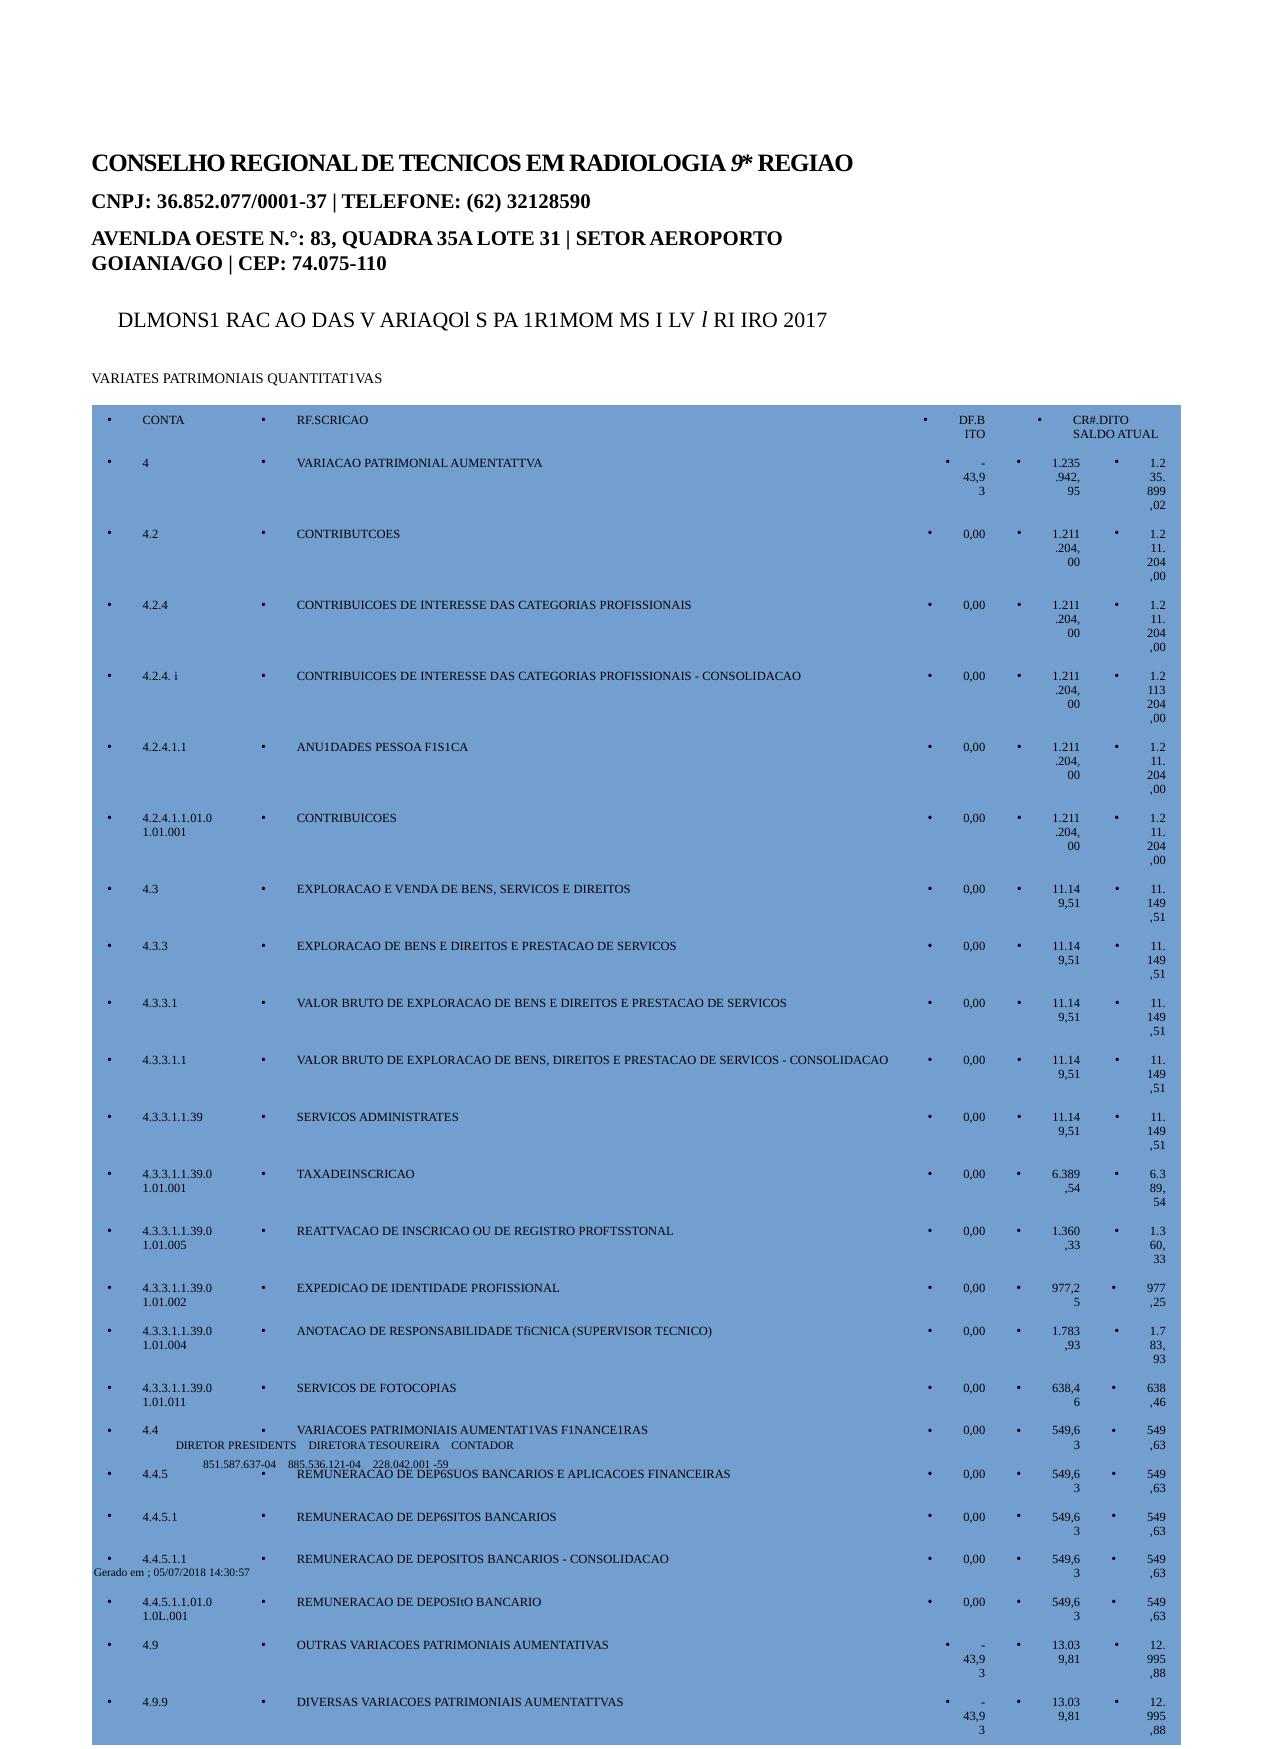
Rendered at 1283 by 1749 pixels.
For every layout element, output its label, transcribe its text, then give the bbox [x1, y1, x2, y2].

table_cell 977,25 [1095, 1274, 1181, 1317]
table_cell REMUNERACAO DE DEP6SUOS BANCARIOS E APLICACOES FINANCEIRAS [230, 1467, 908, 1502]
table_cell 549,63 [1095, 1588, 1181, 1631]
table_cell EXPEDICAO DE IDENTIDADE PROFISSIONAL [230, 1274, 908, 1317]
table_cell 1.211.204,00 [1095, 733, 1181, 804]
table_cell 13.039,81 [1000, 1688, 1095, 1745]
table_cell VARIACAO PATRIMONIAL AUMENTATTVA [230, 448, 908, 519]
table_cell 549,63 [1095, 1545, 1181, 1588]
table_cell 0,00 [908, 1274, 1000, 1317]
table_cell SERVICOS ADMINISTRATES [230, 1103, 908, 1160]
table_cell OUTRAS VARIACOES PATRIMONIAIS AUMENTATIVAS [230, 1631, 908, 1688]
table_cell 4.3.3.1.1.39.01.01.001 [92, 1160, 230, 1217]
table_header CR#.DITO SALDO ATUAL [1000, 405, 1181, 448]
table_cell 11.149,51 [1095, 1046, 1181, 1103]
table_cell 0,00 [908, 662, 1000, 733]
table_cell REATTVACAO DE INSCRICAO OU DE REGISTRO PROFTSSTONAL [230, 1217, 908, 1274]
table_cell 1.211.204,00 [1095, 590, 1181, 662]
table_cell 11.149,51 [1000, 875, 1095, 932]
table_cell 0,00 [908, 1502, 1000, 1545]
table_cell CONTRIBUICOES [230, 804, 908, 875]
table_cell 549,63 [1000, 1588, 1095, 1631]
table_cell 13.039,81 [1000, 1631, 1095, 1688]
table_cell 0,00 [908, 989, 1000, 1046]
table_cell 0,00 [908, 733, 1000, 804]
table_cell 4.2.4.1.1 [92, 733, 230, 804]
table_cell VALOR BRUTO DE EXPLORACAO DE BENS E DIREITOS E PRESTACAO DE SERVICOS [230, 989, 908, 1046]
table_cell -43,93 [908, 448, 1000, 519]
table_cell 0,00 [908, 1103, 1000, 1160]
table_header CONTA [92, 405, 230, 448]
table_cell TAXADEINSCRICAO [230, 1160, 908, 1217]
table_cell 549,63 [1095, 1416, 1181, 1459]
table_cell 11.149,51 [1000, 989, 1095, 1046]
table_cell 4.3.3.1.1.39.01.01.005 [92, 1217, 230, 1274]
table_cell 4.3.3.1.1.39 [92, 1103, 230, 1160]
table_cell 1.235.899,02 [1095, 448, 1181, 519]
table_cell SERVICOS DE FOTOCOPIAS [230, 1374, 908, 1416]
table_cell 1.360,33 [1000, 1217, 1095, 1274]
table_cell 4.3.3.1.1 [92, 1046, 230, 1103]
table_cell 638,46 [1095, 1374, 1181, 1416]
table_cell 4.3.3 [92, 932, 230, 989]
table_cell DIVERSAS VARIACOES PATRIMONIAIS AUMENTATTVAS [230, 1688, 908, 1745]
table_cell 12.995,88 [1095, 1688, 1181, 1745]
table_cell 4.3.3.1.1.39.01.01.011 [92, 1374, 230, 1416]
table_cell 1.211.204,00 [1095, 804, 1181, 875]
table_cell 0,00 [908, 932, 1000, 989]
table_cell 0,00 [908, 1545, 1000, 1588]
table_cell 0,00 [908, 1160, 1000, 1217]
table_cell 1.360,33 [1095, 1217, 1181, 1274]
table_cell 4.3.3.1.1.39.01.01.004 [92, 1317, 230, 1374]
table_cell 4.4.5.1.1.01.01.0L.001 [92, 1588, 230, 1631]
table_cell 0,00 [908, 1467, 1000, 1502]
table_cell -43,93 [908, 1688, 1000, 1745]
table_cell 638,46 [1000, 1374, 1095, 1416]
table_cell REMUNERACAO DE DEPOSItO BANCARIO [230, 1588, 908, 1631]
table_cell 1.2113204,00 [1095, 662, 1181, 733]
table_cell 0,00 [908, 1588, 1000, 1631]
table_cell 12.995,88 [1095, 1631, 1181, 1688]
table_cell EXPLORACAO E VENDA DE BENS, SERVICOS E DIREITOS [230, 875, 908, 932]
table_cell 0,00 [908, 519, 1000, 590]
table_cell 549,63 [1000, 1416, 1095, 1459]
table_cell 4.9.9 [92, 1688, 230, 1745]
table_cell 4.3.3.1 [92, 989, 230, 1046]
table_cell 11.149,51 [1095, 989, 1181, 1046]
table_cell 4.2.4. i [92, 662, 230, 733]
table_cell 4.4.5 [92, 1459, 230, 1502]
table_cell -43,93 [908, 1631, 1000, 1688]
table_cell REMUNERACAO DE DEP6SITOS BANCARIOS [230, 1502, 908, 1545]
table_cell 0,00 [908, 590, 1000, 662]
table_cell 0,00 [908, 804, 1000, 875]
table_cell 1.211.204,00 [1000, 662, 1095, 733]
table_cell ANU1DADES PESSOA F1S1CA [230, 733, 908, 804]
table_cell 1.235.942,95 [1000, 448, 1095, 519]
table_cell 1.211.204,00 [1095, 519, 1181, 590]
table_cell 4.4.5.1 [92, 1502, 230, 1545]
text_box DIRETOR PRESIDENTS DIRETORA TESOUREIRA CONTADOR 851.587.637-04 885.536.121-04 228.042.001 -59 [176, 1433, 1075, 1467]
table_cell REMUNERACAO de depOsitos bancArios - CONSOLIDACAO [230, 1545, 908, 1588]
table_cell EXPLORACAO DE BENS E DIREITOS E PRESTACAO DE SERVICOS [230, 932, 908, 989]
table_header rf.scricao [230, 405, 908, 448]
table_cell 0,00 [908, 1416, 1000, 1433]
table_cell 4.3 [92, 875, 230, 932]
text_box CONSELHO REGIONAL DE TECNICOS EM RADIOLOGIA 9* REGIAO CNPJ: 36.852.077/0001-37 | TELEFONE: (62) 32128590 AVENLDA OESTE N.°: 83, QUADRA 35A LOTE 31 | SETOR AEROPORTO GOIANIA/GO | CEP: 74.075-110 DLMONS1 RAC AO DAS V ARIAQOl S PA 1R1MOM MS I LV l RI IRO 2017 [91, 140, 1009, 351]
table_cell 11.149,51 [1095, 875, 1181, 932]
table_cell VARIACOES PATRIMONIAIS AUMENTAT1VAS F1NANCE1RAS [230, 1416, 908, 1433]
table_cell 1.211.204,00 [1000, 519, 1095, 590]
table_cell 1.211.204,00 [1000, 733, 1095, 804]
table_cell 4.3.3.1.1.39.01.01.002 [92, 1274, 230, 1317]
table_cell 0,00 [908, 875, 1000, 932]
table_cell 11.149,51 [1000, 932, 1095, 989]
table_cell 549,63 [1095, 1459, 1181, 1502]
table_cell 11.149,51 [1095, 932, 1181, 989]
table_cell 11.149,51 [1000, 1103, 1095, 1160]
table_cell 1.211.204,00 [1000, 590, 1095, 662]
table_cell 549,63 [1095, 1502, 1181, 1545]
table_cell 549,63 [1000, 1545, 1095, 1588]
table_cell CONTRIBUTCOES [230, 519, 908, 590]
table_cell 4.2 [92, 519, 230, 590]
table_cell CONTRIBUICOES DE INTERESSE DAS CATEGORIAS PROFISSIONAIS - CONSOLIDACAO [230, 662, 908, 733]
table_cell 0,00 [908, 1374, 1000, 1416]
text_box VARIATES PATRIMONIAIS QUANTITAT1VAS [91, 369, 422, 391]
table_cell 6.389,54 [1095, 1160, 1181, 1217]
table_cell 0,00 [908, 1317, 1000, 1374]
table_cell 4.9 [92, 1631, 230, 1688]
table_cell 4.2.4.1.1.01.01.01.001 [92, 804, 230, 875]
text_box Gerado em ; 05/07/2018 14:30:57 [94, 1564, 254, 1579]
table_cell VALOR BRUTO DE EXPLORACAO DE BENS, DIREITOS E PRESTACAO DE SERVICOS - CONSOLIDACAO [230, 1046, 908, 1103]
table_cell 4.4.5.1.1 [92, 1545, 230, 1588]
table_cell 977,25 [1000, 1274, 1095, 1317]
table_cell 4.4 [92, 1416, 230, 1459]
table_cell 1.211.204,00 [1000, 804, 1095, 875]
table_cell 1.783,93 [1095, 1317, 1181, 1374]
table_cell 1.783,93 [1000, 1317, 1095, 1374]
table_cell 0,00 [908, 1217, 1000, 1274]
table_cell 11.149,51 [1000, 1046, 1095, 1103]
table_cell 0,00 [908, 1046, 1000, 1103]
table_cell 549,63 [1000, 1459, 1095, 1502]
table_header DF.BITO [908, 405, 1000, 448]
table_cell 4.2.4 [92, 590, 230, 662]
table_cell CONTRIBUICOES DE INTERESSE DAS CATEGORIAS PROFISSIONAIS [230, 590, 908, 662]
table_cell 4 [92, 448, 230, 519]
table_cell 6.389,54 [1000, 1160, 1095, 1217]
table_cell ANOTACAO DE RESPONSABILIDADE TfiCNICA (SUPERVISOR T£CNICO) [230, 1317, 908, 1374]
table_cell 549,63 [1000, 1502, 1095, 1545]
table_cell 11.149,51 [1095, 1103, 1181, 1160]
